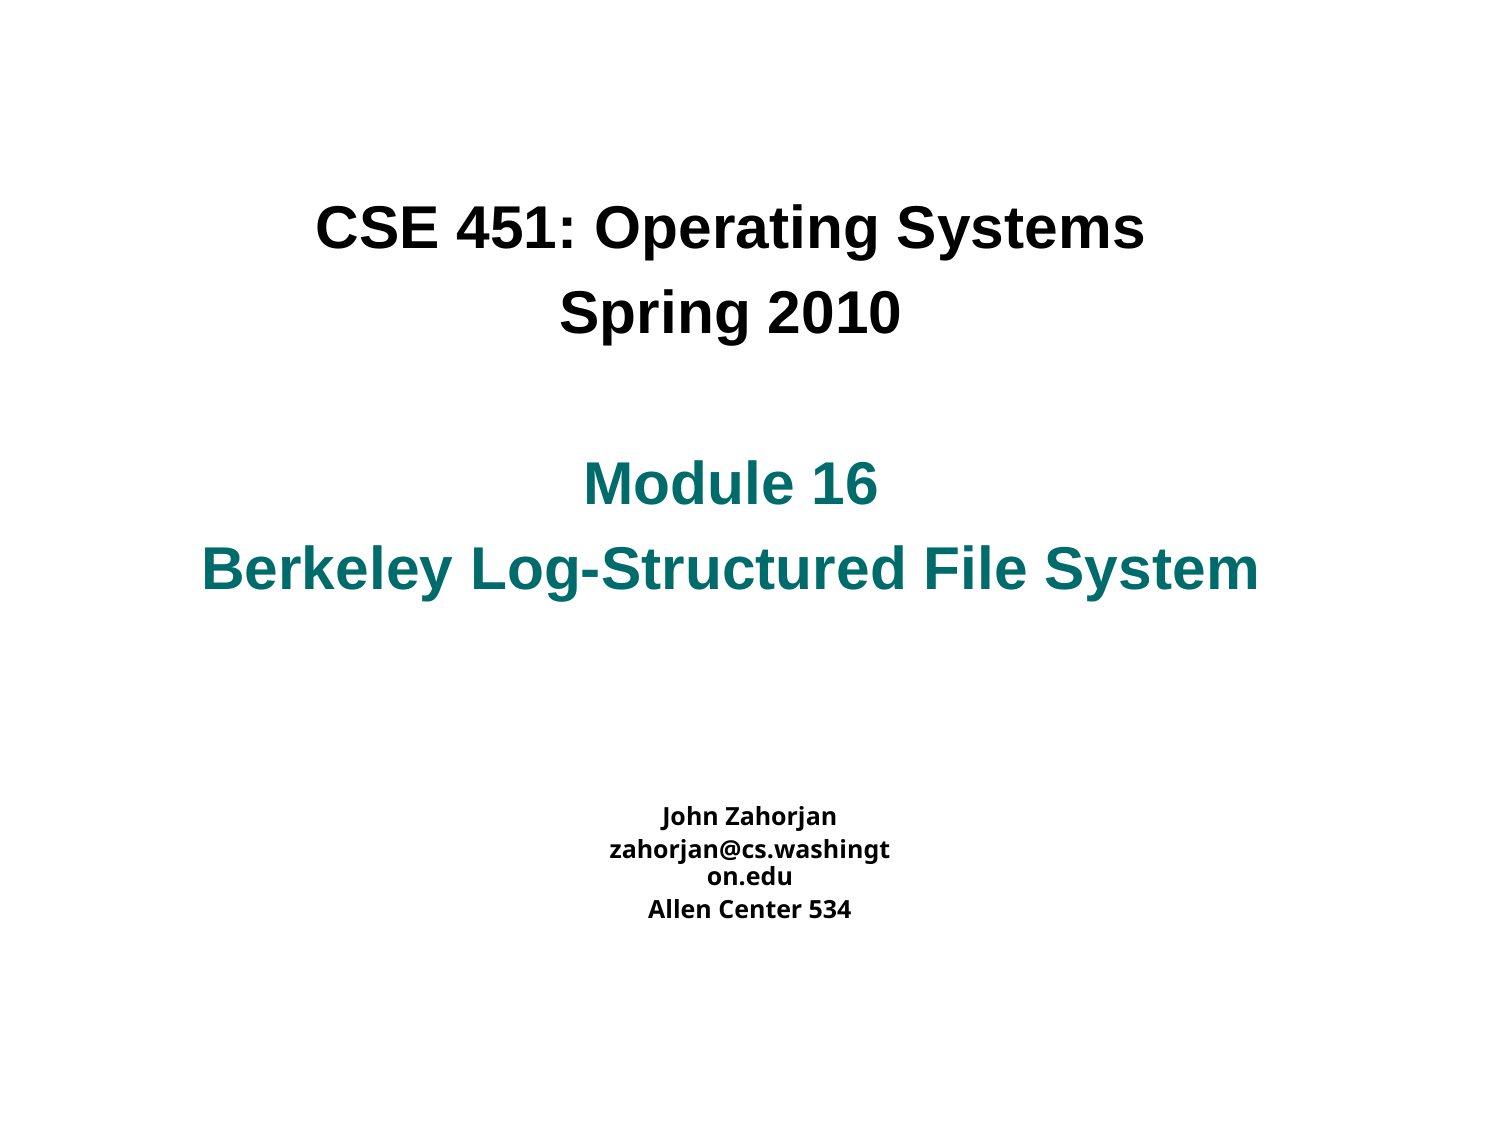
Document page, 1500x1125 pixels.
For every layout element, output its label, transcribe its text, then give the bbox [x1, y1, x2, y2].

list John Zahorjan zahorjan@cs.washington.edu Allen Center 534 [600, 799, 901, 930]
title CSE 451: Operating Systems Spring 2010 Module 16 Berkeley Log-Structured File System [187, 170, 1276, 607]
